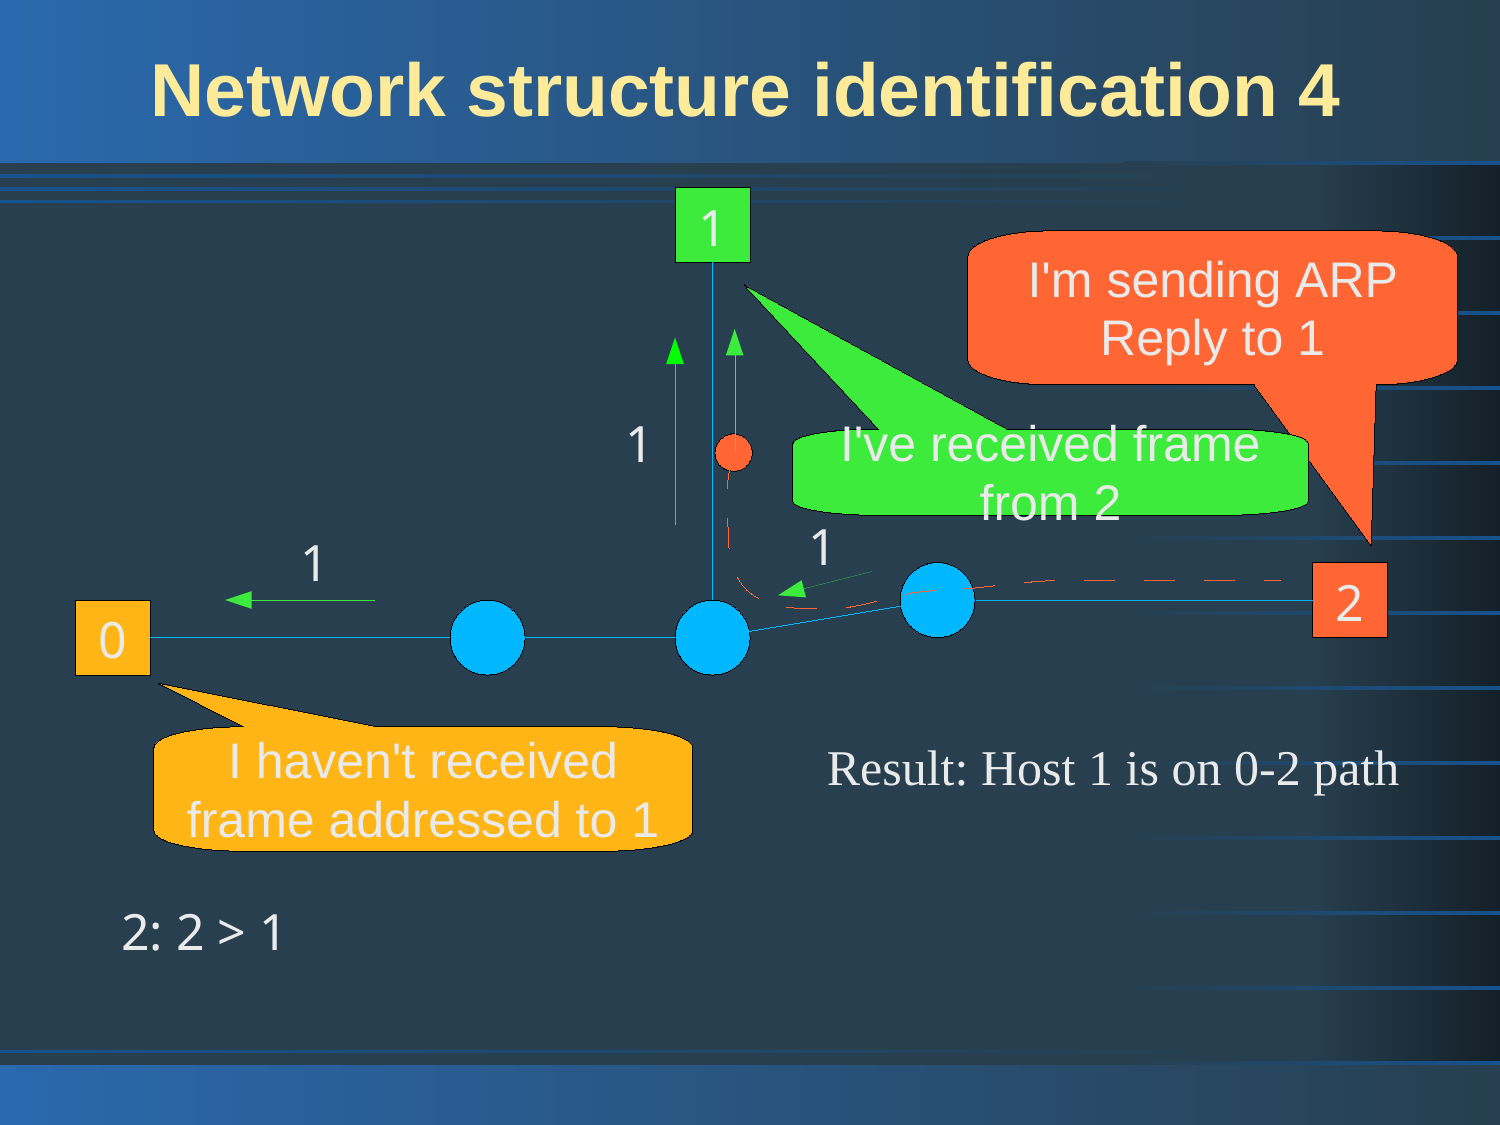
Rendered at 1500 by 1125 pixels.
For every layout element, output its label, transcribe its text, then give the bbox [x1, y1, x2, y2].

text_box I'm sending ARP Reply to 1 [967, 230, 1458, 546]
text_box [675, 600, 751, 676]
text_box [714, 433, 753, 472]
text_box 1 [808, 510, 847, 580]
text_box 1 [300, 525, 333, 596]
text_box I've received frame from 2 [744, 284, 1309, 516]
text_box I haven't received frame addressed to 1 [153, 683, 693, 852]
text_box [900, 562, 976, 638]
text_box [450, 600, 526, 676]
text_box 0 [75, 600, 151, 676]
text_box 1 [675, 187, 751, 263]
title Network structure identification 4 [83, 24, 1409, 151]
text_box 2 [1312, 562, 1388, 638]
text_box 2: 2 > 1 [121, 893, 317, 964]
text_box 1 [625, 405, 659, 477]
text_box Result: Host 1 is on 0-2 path [826, 738, 1388, 794]
